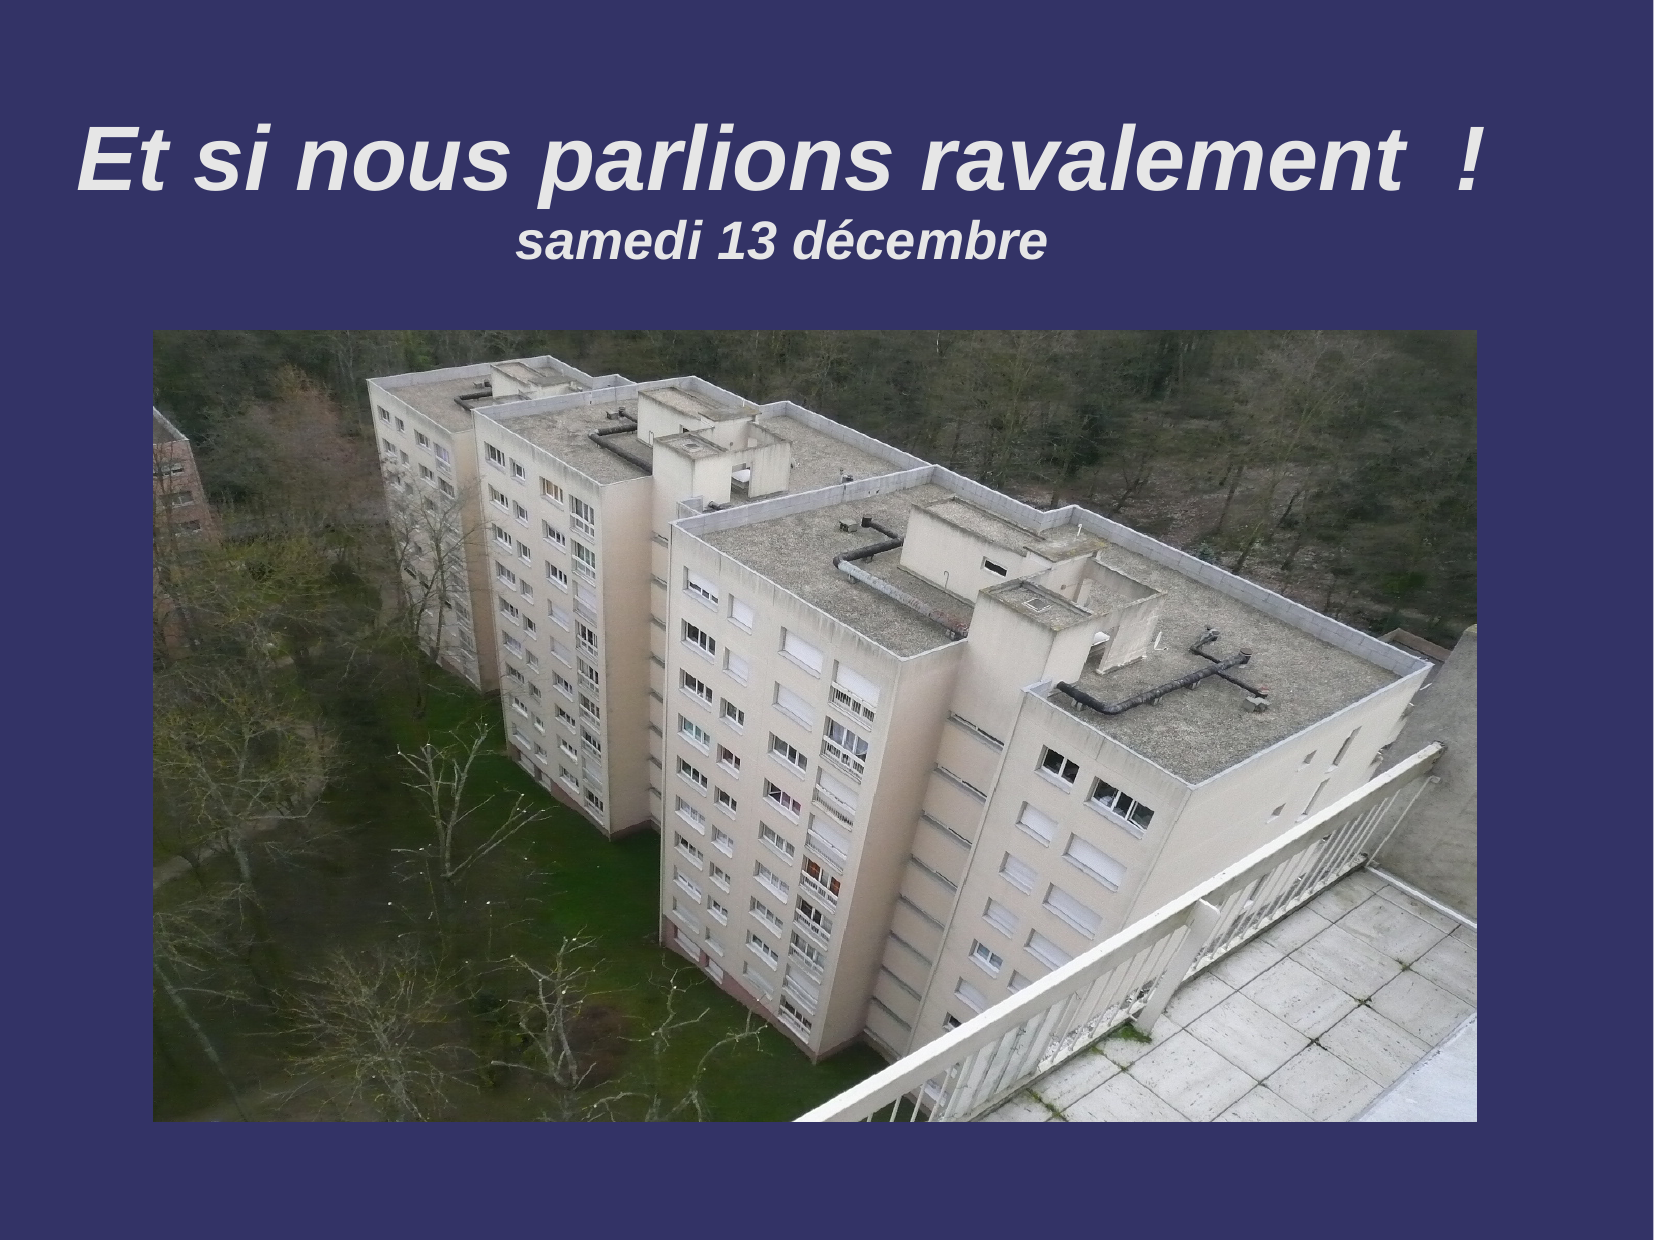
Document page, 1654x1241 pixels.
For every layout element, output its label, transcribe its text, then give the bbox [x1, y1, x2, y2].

title Et si nous parlions ravalement ! samedi 13 décembre [76, 85, 1489, 293]
picture [153, 330, 1477, 1123]
